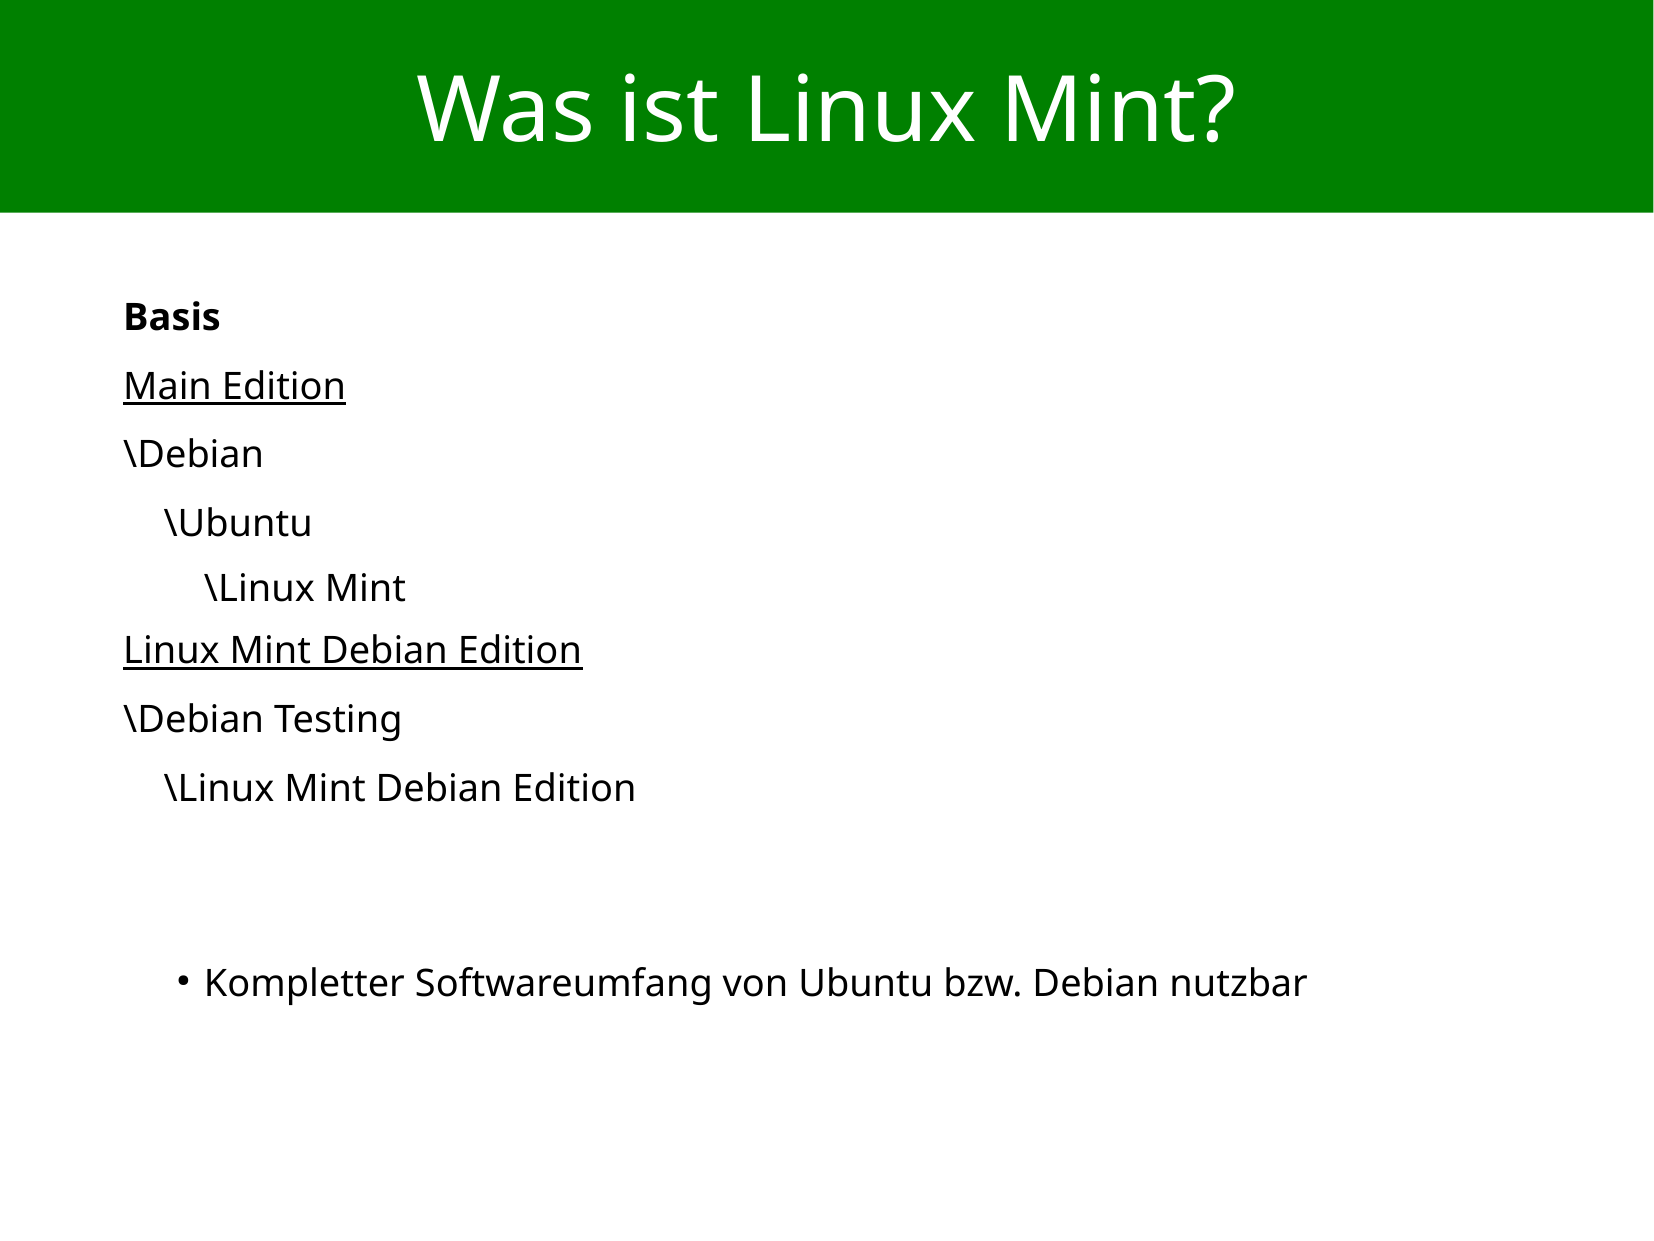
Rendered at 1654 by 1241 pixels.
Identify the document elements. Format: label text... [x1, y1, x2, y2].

title Was ist Linux Mint? [0, 0, 1654, 213]
list Basis Main Edition \Debian \Ubuntu \Linux Mint Linux Mint Debian Edition \Debian Testing \Linux Mint Debian Edition Kompletter Softwareumfang von Ubuntu bzw. Debian nutzbar [82, 290, 1538, 1010]
